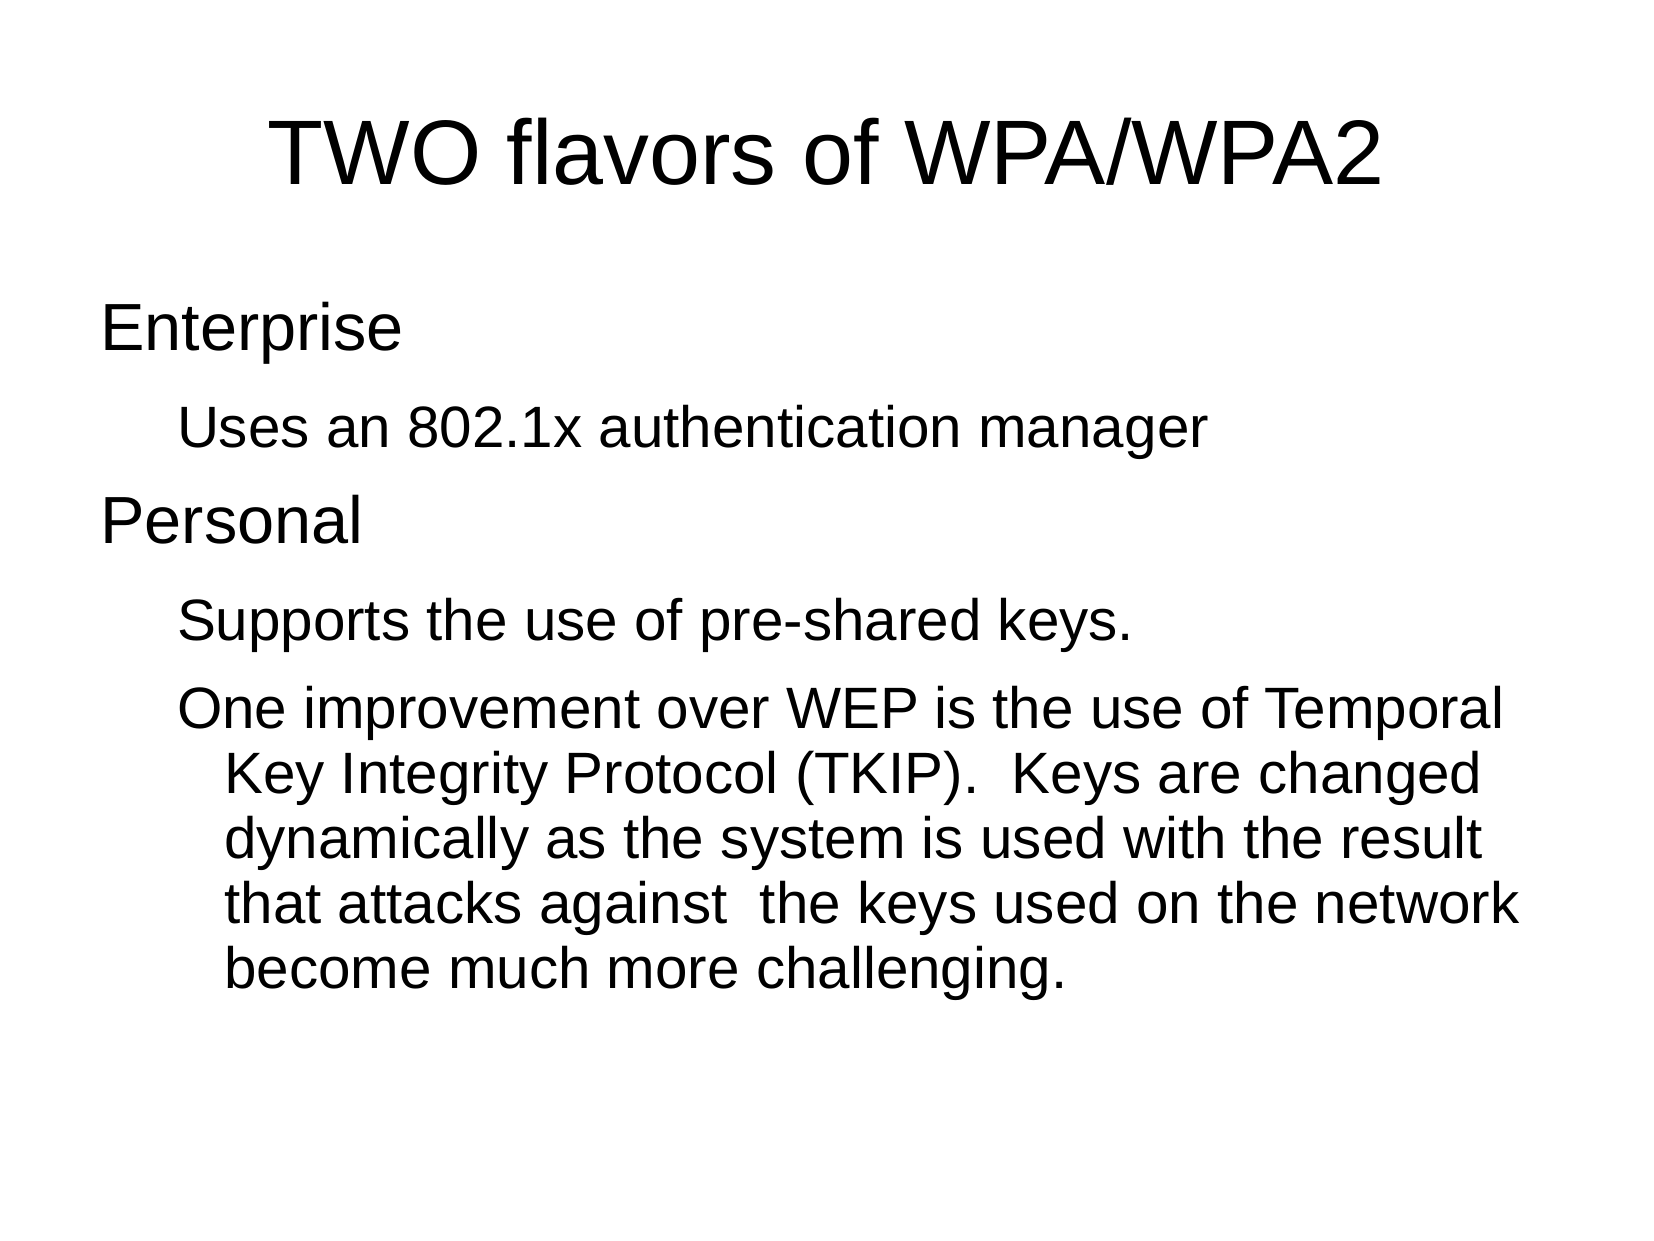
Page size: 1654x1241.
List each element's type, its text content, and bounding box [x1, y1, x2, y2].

title TWO flavors of WPA/WPA2 [82, 56, 1571, 250]
list Enterprise Uses an 802.1x authentication manager Personal Supports the use of pre-shared keys. One improvement over WEP is the use of Temporal Key Integrity Protocol (TKIP). Keys are changed dynamically as the system is used with the result that attacks against the keys used on the network become much more challenging. [82, 290, 1571, 1094]
